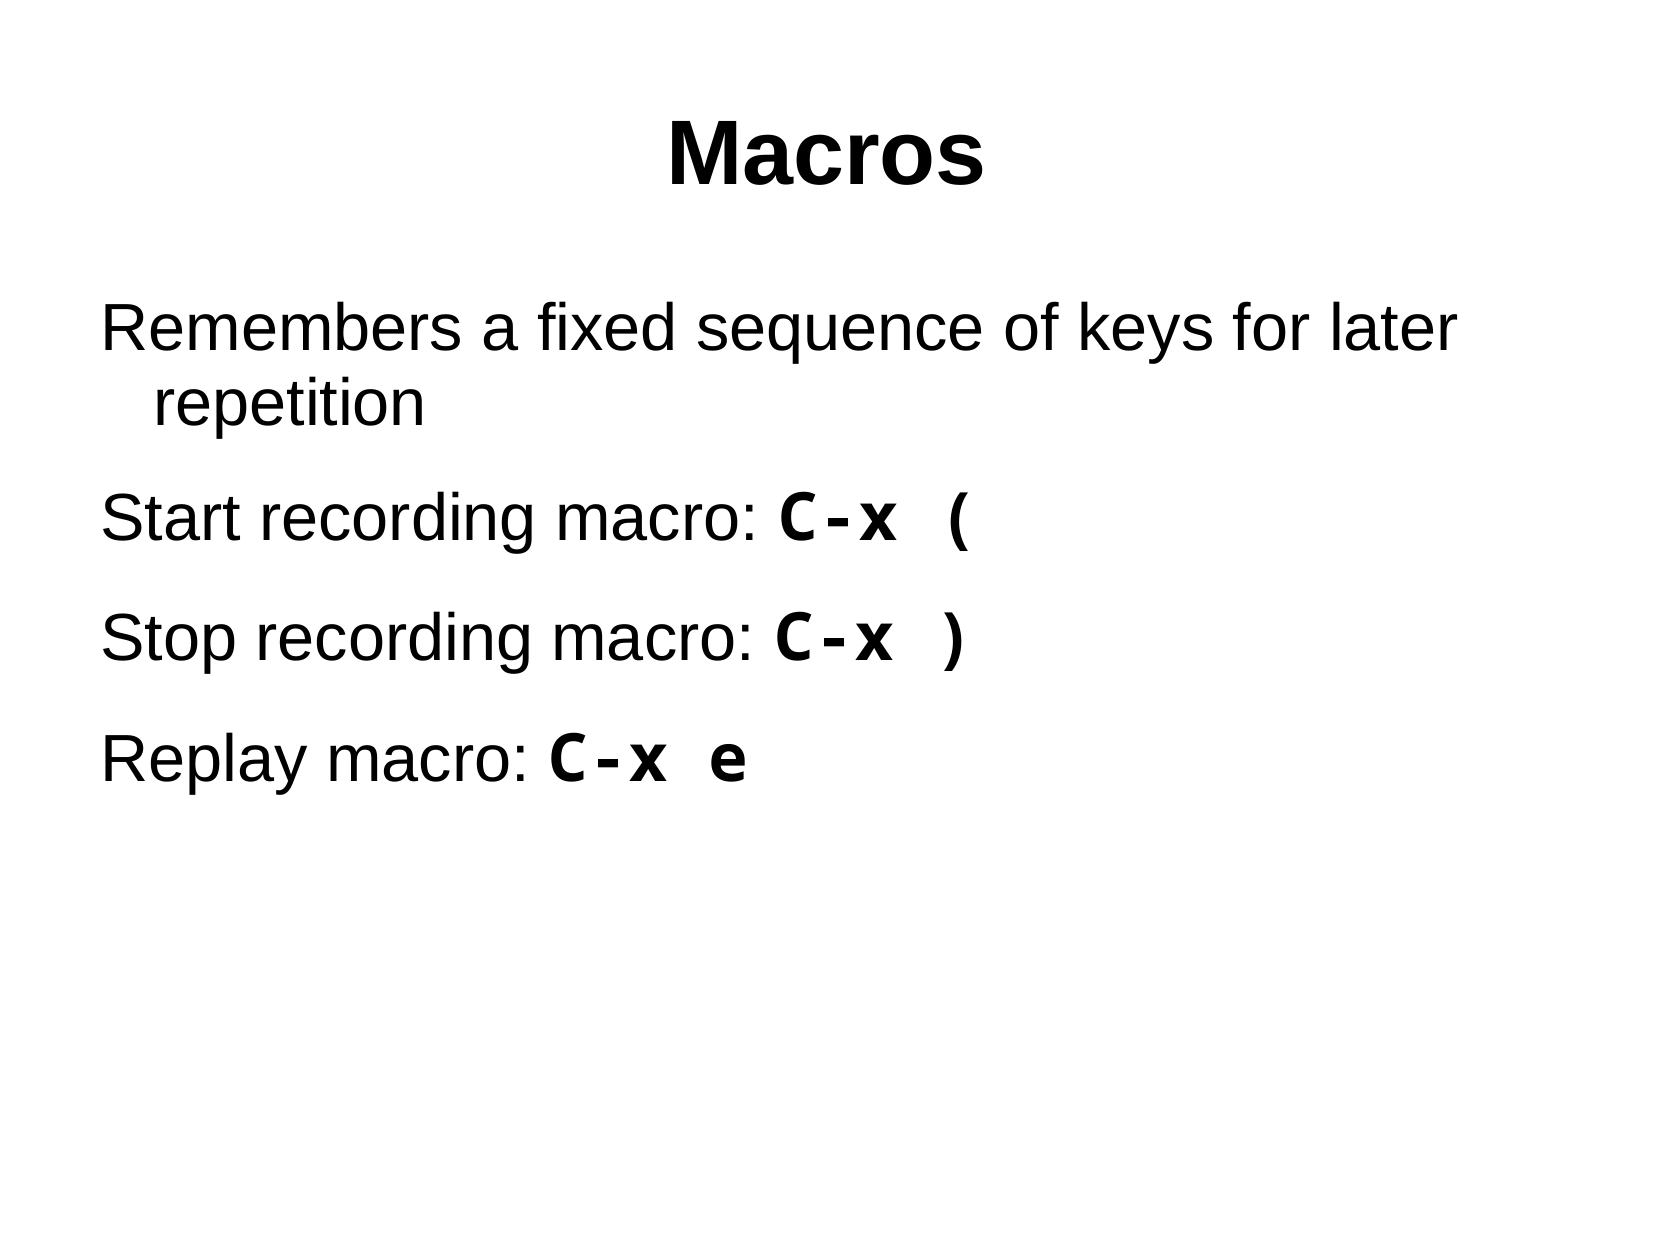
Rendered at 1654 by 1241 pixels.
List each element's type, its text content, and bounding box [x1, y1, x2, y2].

title Macros [82, 56, 1571, 250]
list Remembers a fixed sequence of keys for later repetition Start recording macro: C-x ( Stop recording macro: C-x ) Replay macro: C-x e [82, 290, 1571, 1094]
